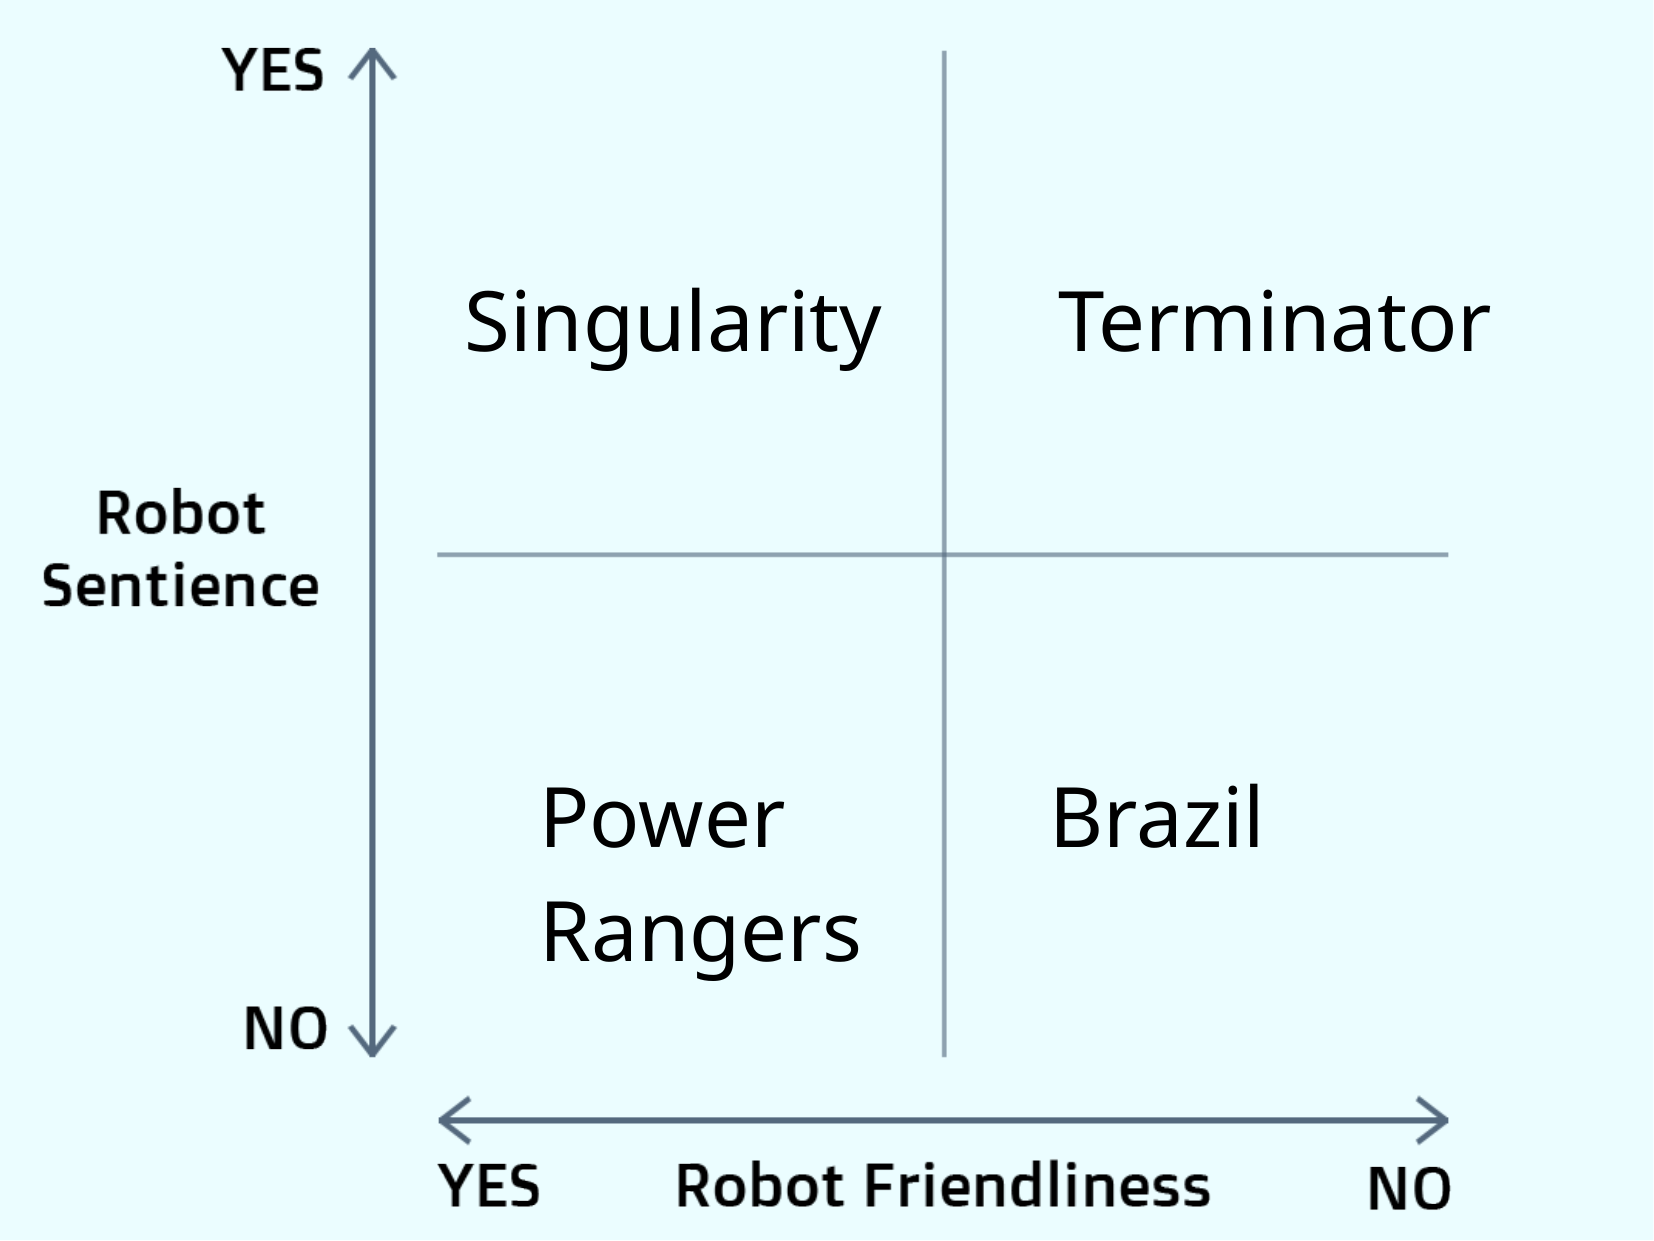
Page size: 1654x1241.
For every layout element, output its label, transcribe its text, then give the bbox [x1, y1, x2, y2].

text_box Singularity [450, 255, 869, 364]
text_box Power Rangers [525, 751, 870, 953]
picture [0, 0, 1623, 1241]
text_box Brazil [1035, 751, 1273, 860]
text_box Terminator [1043, 255, 1466, 364]
